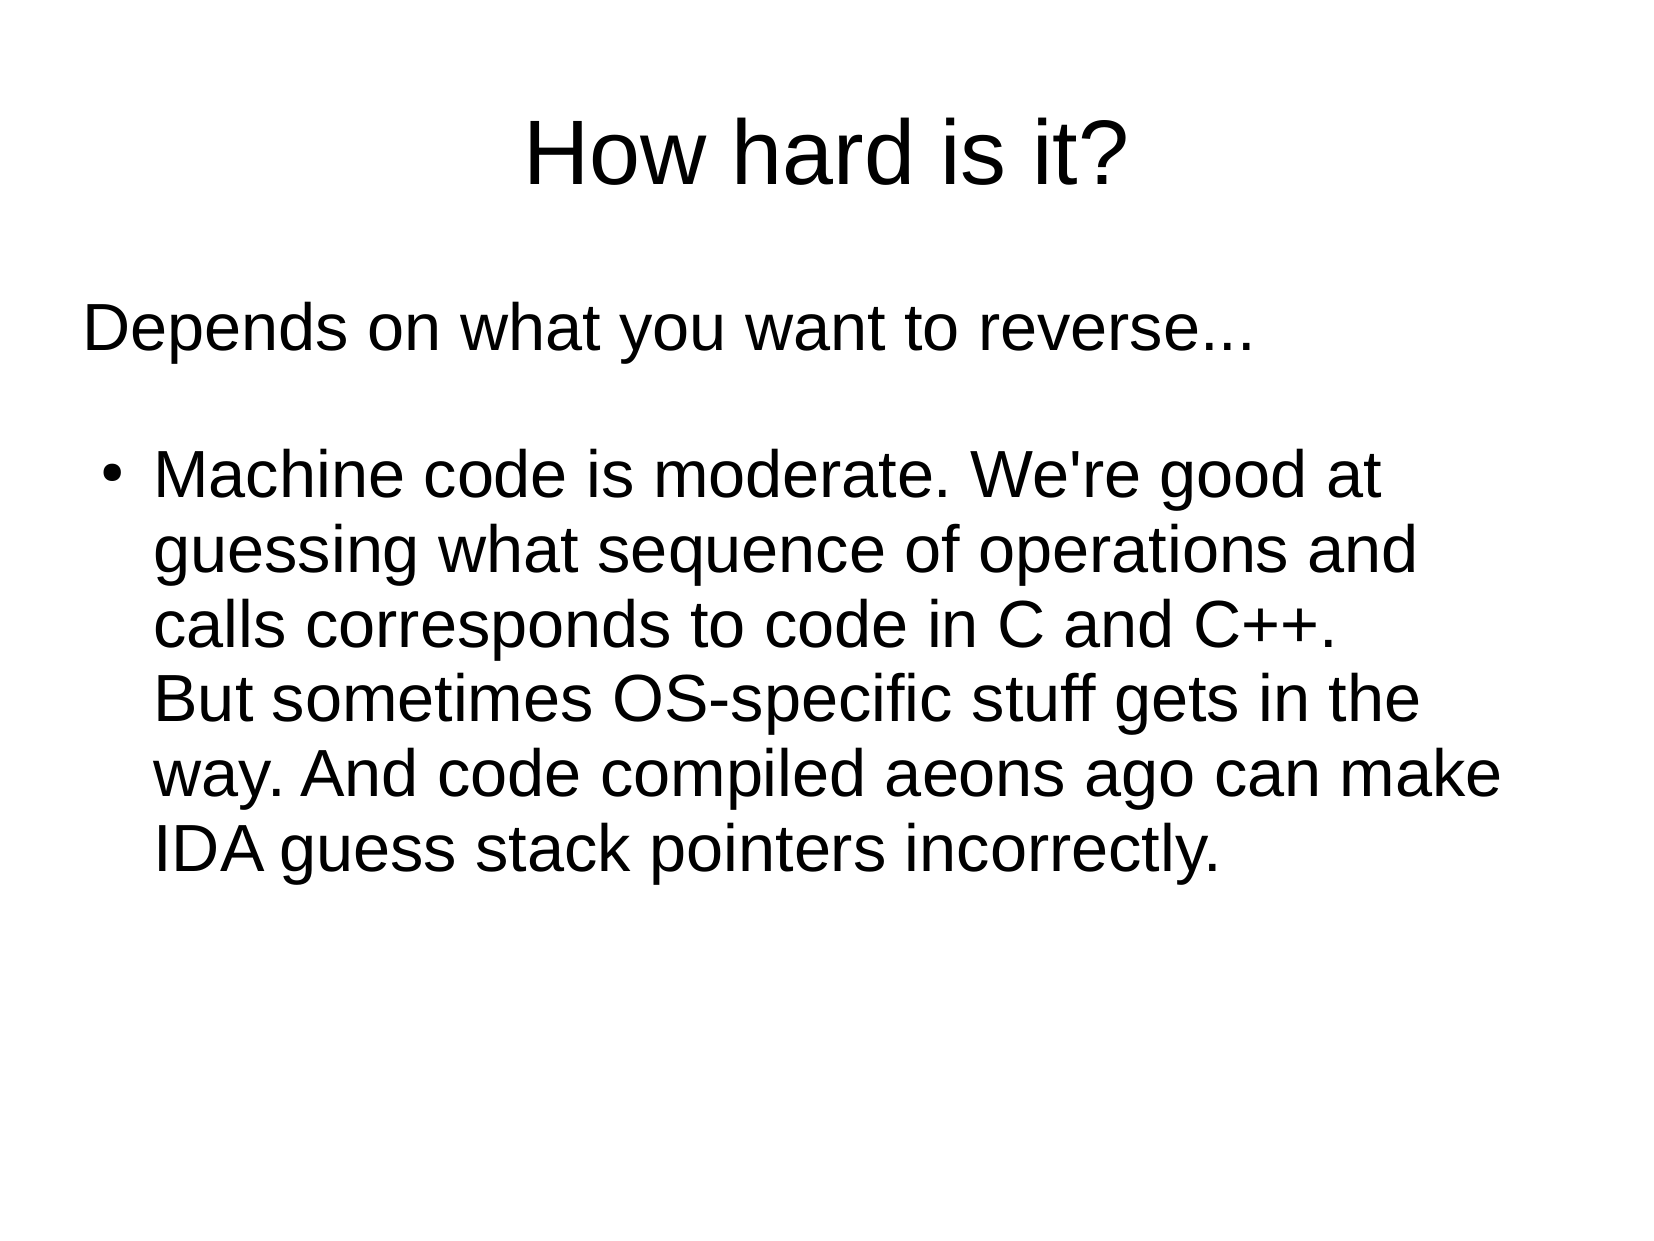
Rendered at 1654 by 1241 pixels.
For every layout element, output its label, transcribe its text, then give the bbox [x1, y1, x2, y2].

list Depends on what you want to reverse... [82, 290, 1571, 426]
title How hard is it? [82, 49, 1571, 257]
list Machine code is moderate. We're good at guessing what sequence of operations and calls corresponds to code in C and C++. But sometimes OS-specific stuff gets in the way. And code compiled aeons ago can make IDA guess stack pointers incorrectly. [82, 437, 1571, 1010]
